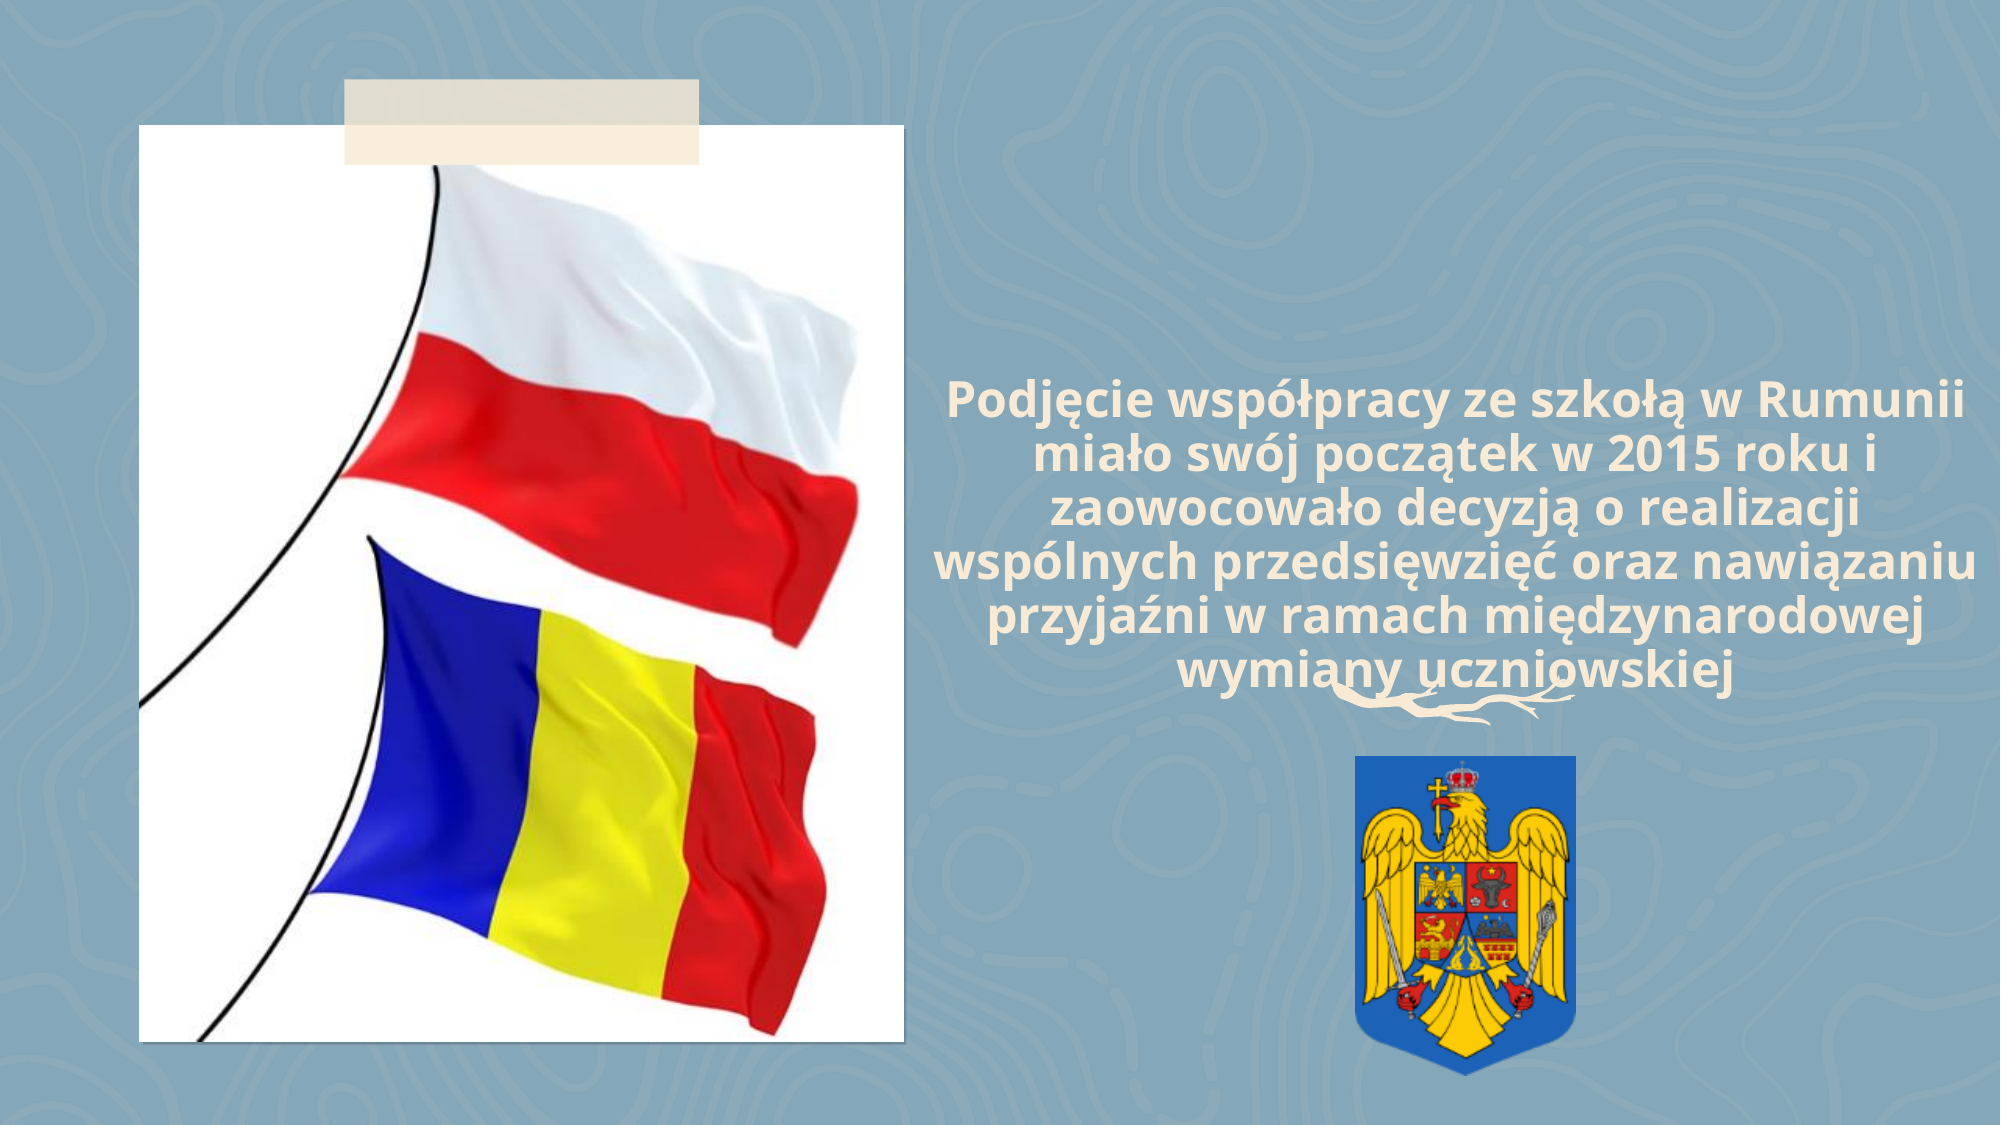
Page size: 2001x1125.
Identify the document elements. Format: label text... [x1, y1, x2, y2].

picture [139, 165, 903, 1042]
title Podjęcie współpracy ze szkołą w Rumunii miało swój początek w 2015 roku i zaowocowało decyzją o realizacji wspólnych przedsięwzięć oraz nawiązaniu przyjaźni w ramach międzynarodowej wymiany uczniowskiej [912, 374, 2000, 815]
picture [1355, 756, 1576, 1076]
